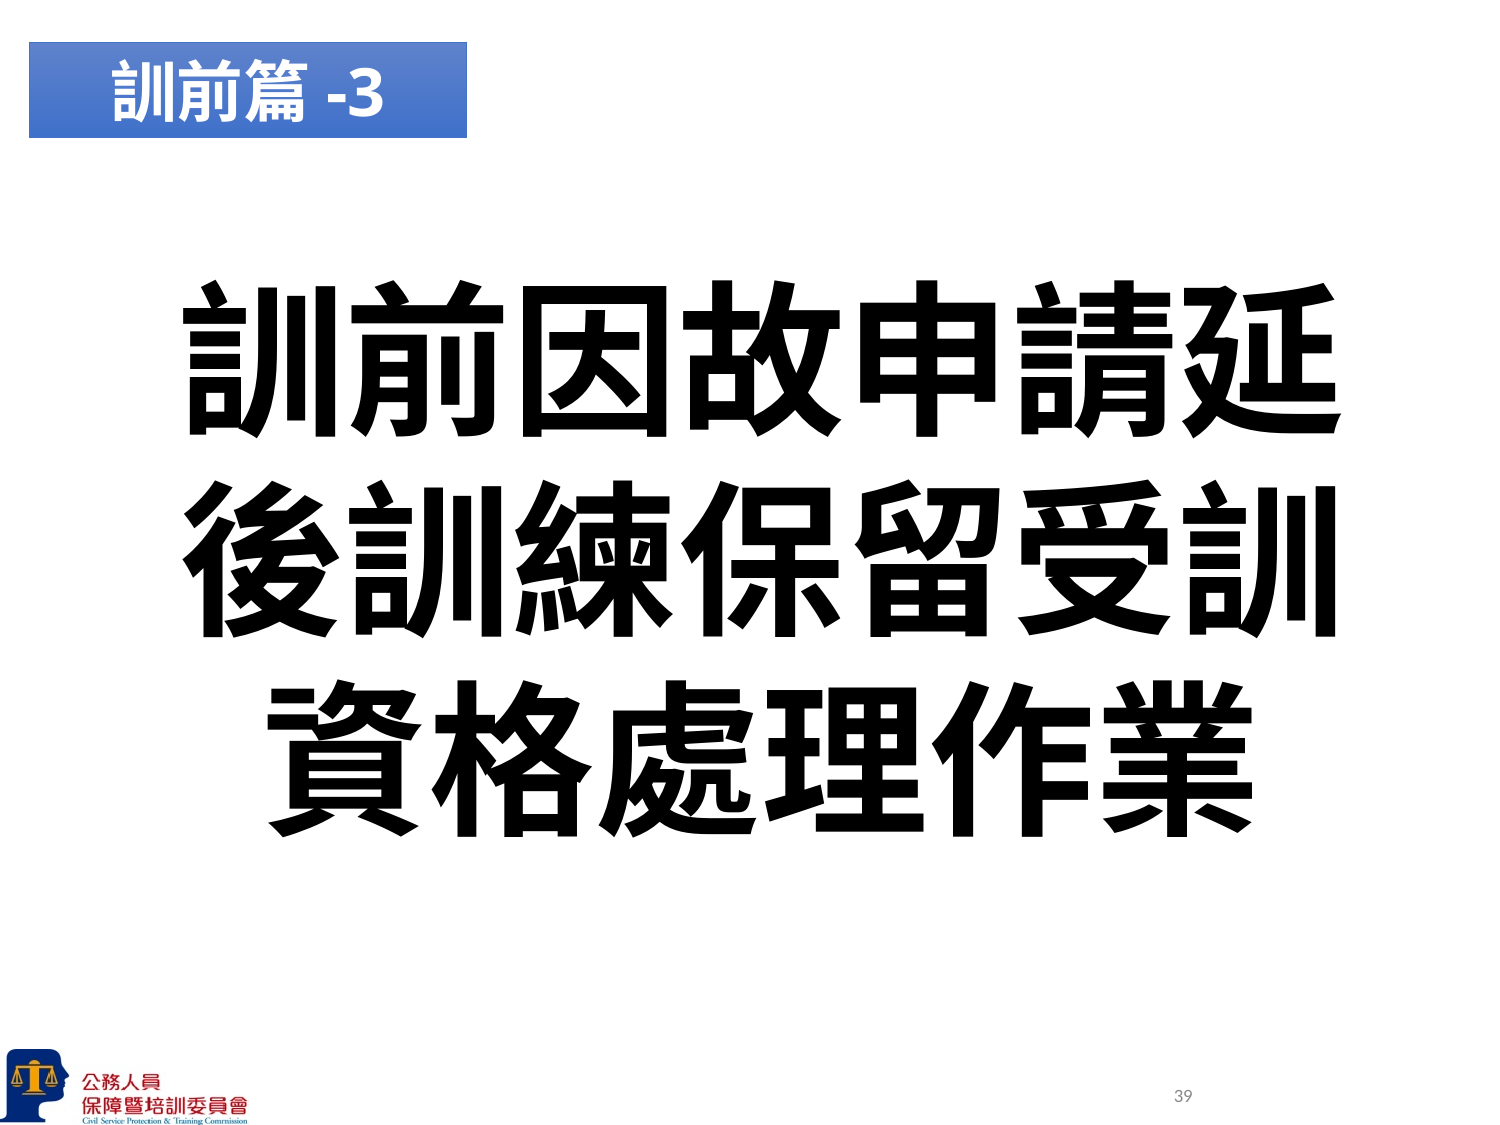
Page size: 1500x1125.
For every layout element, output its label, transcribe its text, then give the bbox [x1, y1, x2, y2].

text_box 44 [1158, 1065, 1497, 1125]
text_box 訓前篇-3 [29, 43, 467, 138]
text_box 訓前因故申請延後訓練保留受訓資格處理作業 [124, 249, 1400, 864]
